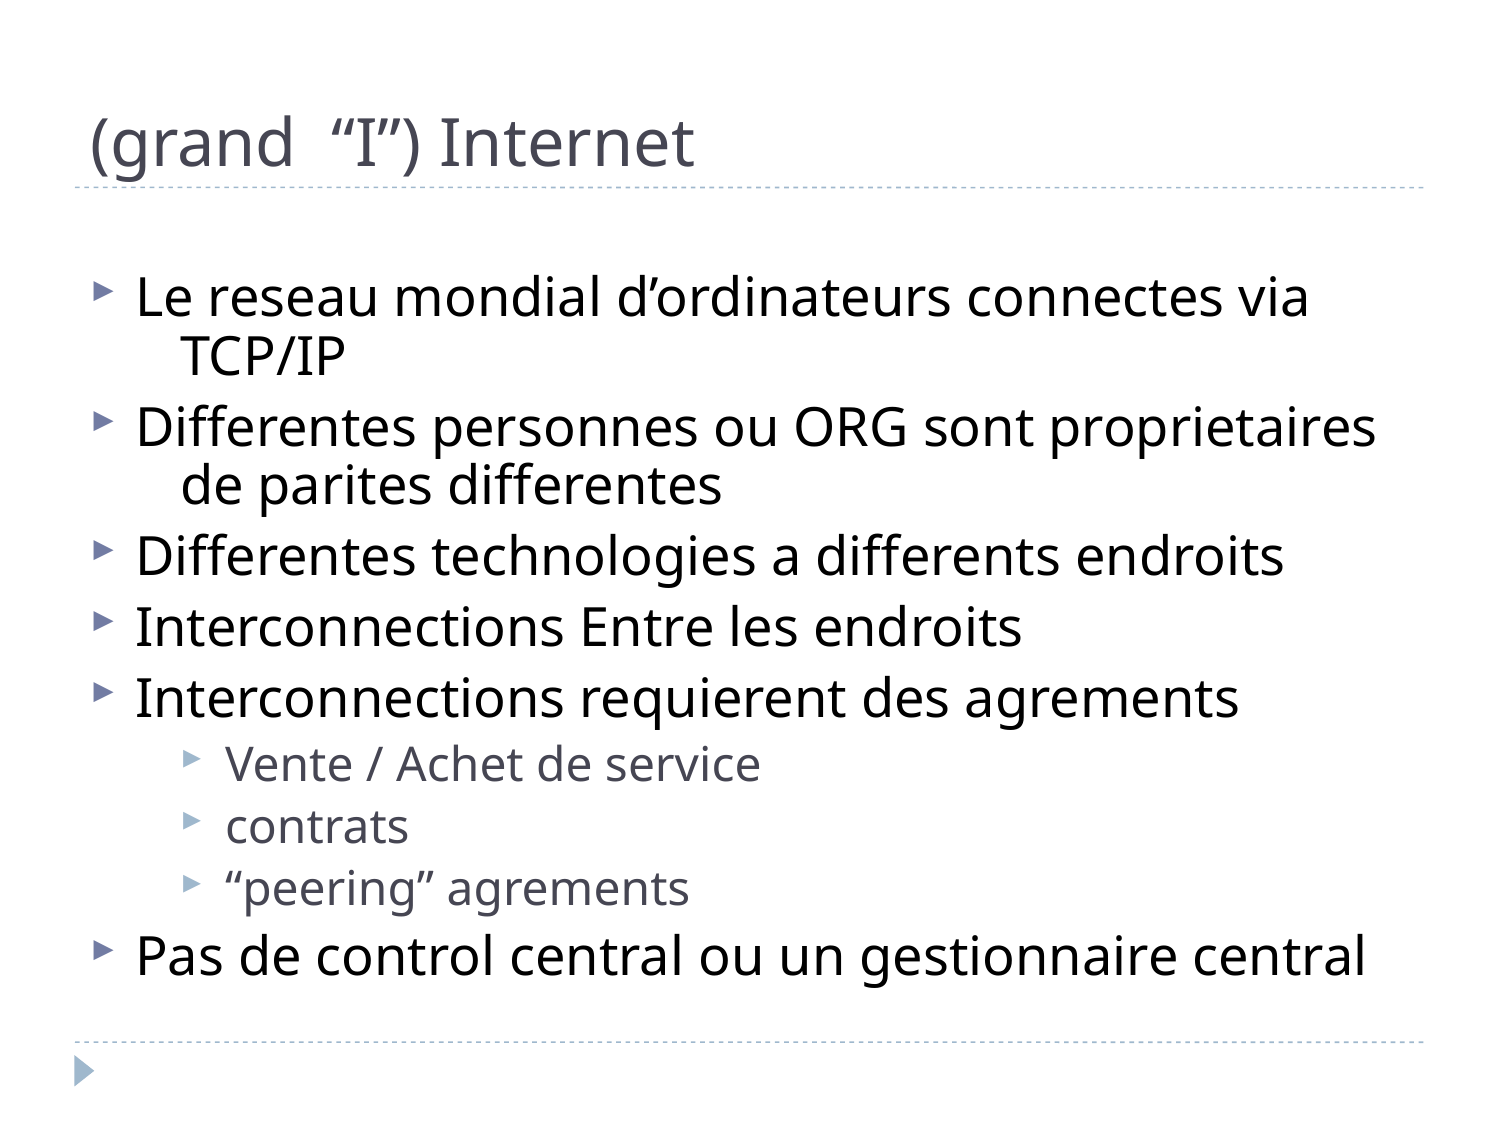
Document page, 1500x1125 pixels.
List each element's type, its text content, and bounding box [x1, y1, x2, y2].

list Le reseau mondial d’ordinateurs connectes via TCP/IP Differentes personnes ou ORG sont proprietaires de parites differentes Differentes technologies a differents endroits Interconnections Entre les endroits Interconnections requierent des agrements Vente / Achet de service contrats “peering” agrements Pas de control central ou un gestionnaire central [75, 262, 1425, 1006]
title (grand “I”) Internet [75, 45, 1425, 188]
